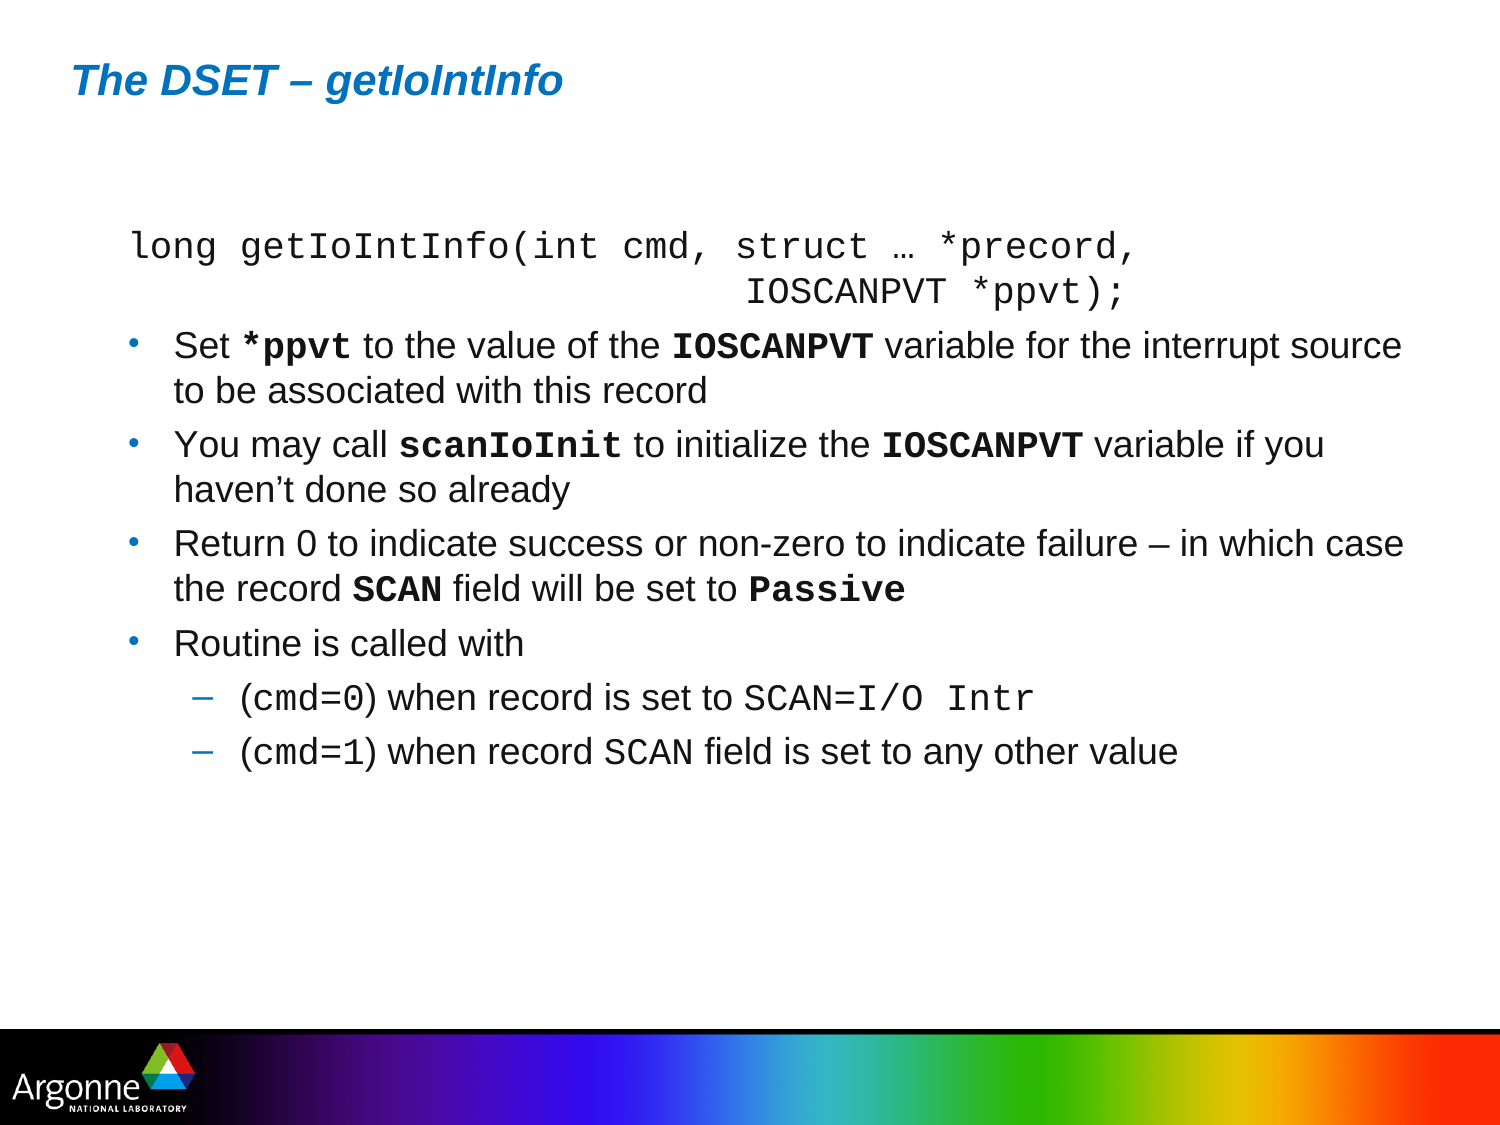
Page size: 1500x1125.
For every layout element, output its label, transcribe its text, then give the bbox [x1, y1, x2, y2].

picture [0, 1029, 1500, 1125]
title The DSET – getIoIntInfo [55, 57, 1361, 113]
list long getIoIntInfo(int cmd, struct … *precord, IOSCANPVT *ppvt); Set *ppvt to the value of the IOSCANPVT variable for the interrupt source to be associated with this record You may call scanIoInit to initialize the IOSCANPVT variable if you haven’t done so already Return 0 to indicate success or non-zero to indicate failure – in which case the record SCAN field will be set to Passive Routine is called with (cmd=0) when record is set to SCAN=I/O Intr (cmd=1) when record SCAN field is set to any other value [112, 213, 1457, 782]
